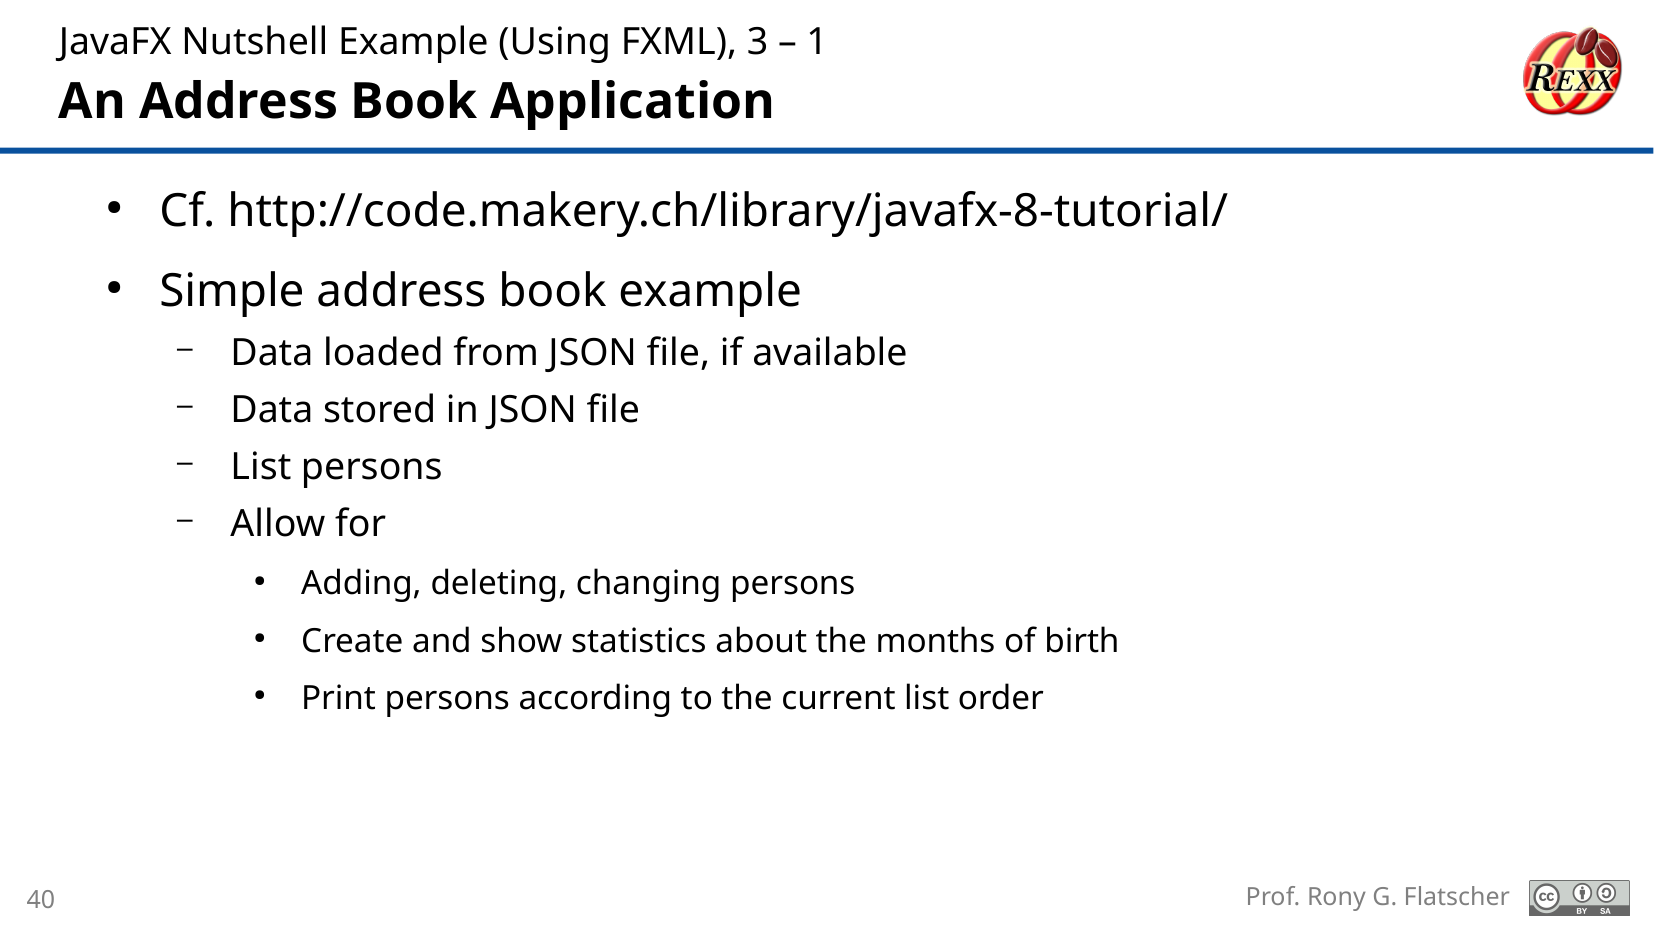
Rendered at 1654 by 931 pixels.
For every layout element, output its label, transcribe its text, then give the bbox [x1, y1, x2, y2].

title JavaFX Nutshell Example (Using FXML), 3 – 1 An Address Book Application [0, 0, 1625, 148]
list Cf. http://code.makery.ch/library/javafx-8-tutorial/ Simple address book example Data loaded from JSON file, if available Data stored in JSON file List persons Allow for Adding, deleting, changing persons Create and show statistics about the months of birth Print persons according to the current list order [88, 177, 1577, 857]
